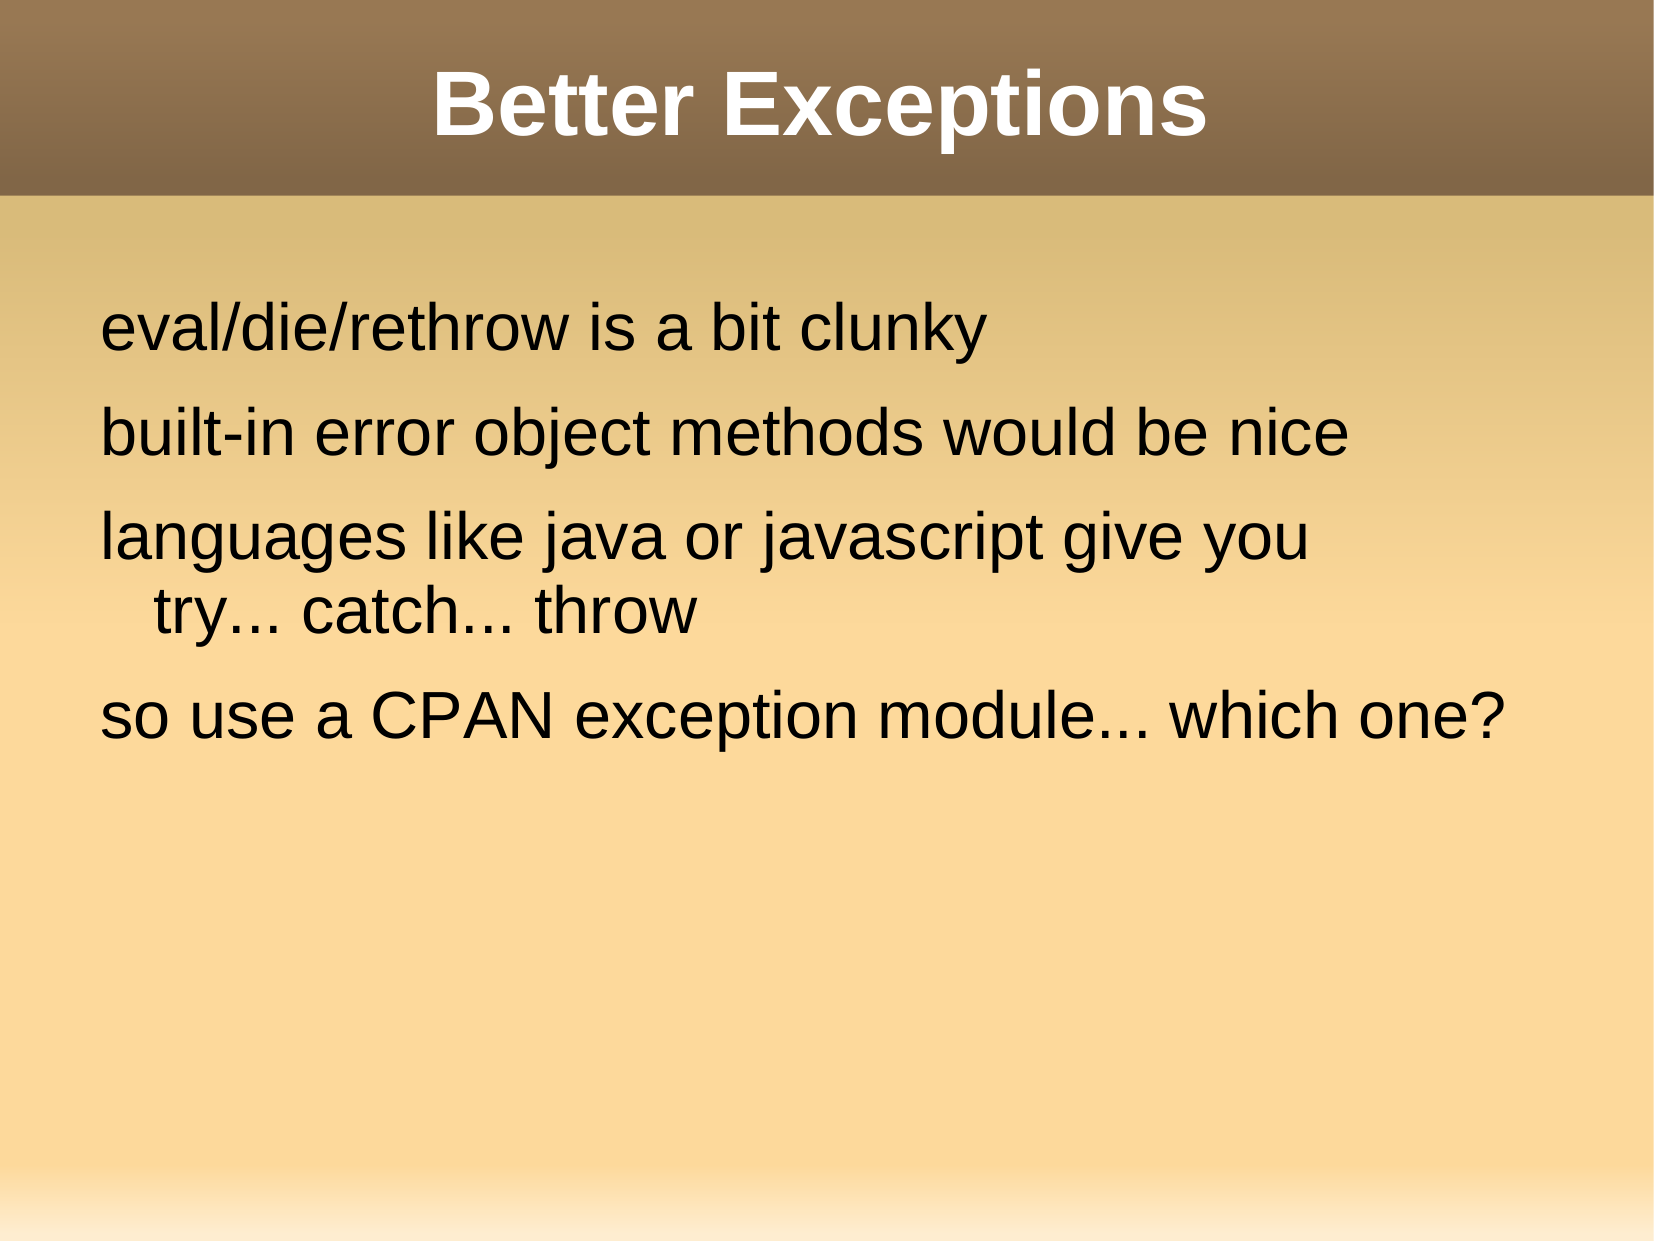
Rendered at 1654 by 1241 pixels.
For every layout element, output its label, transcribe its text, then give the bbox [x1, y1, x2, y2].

picture [0, 0, 1654, 1241]
list eval/die/rethrow is a bit clunky built-in error object methods would be nice languages like java or javascript give you try... catch... throw so use a CPAN exception module... which one? [82, 290, 1571, 1094]
title Better Exceptions [76, 7, 1565, 200]
